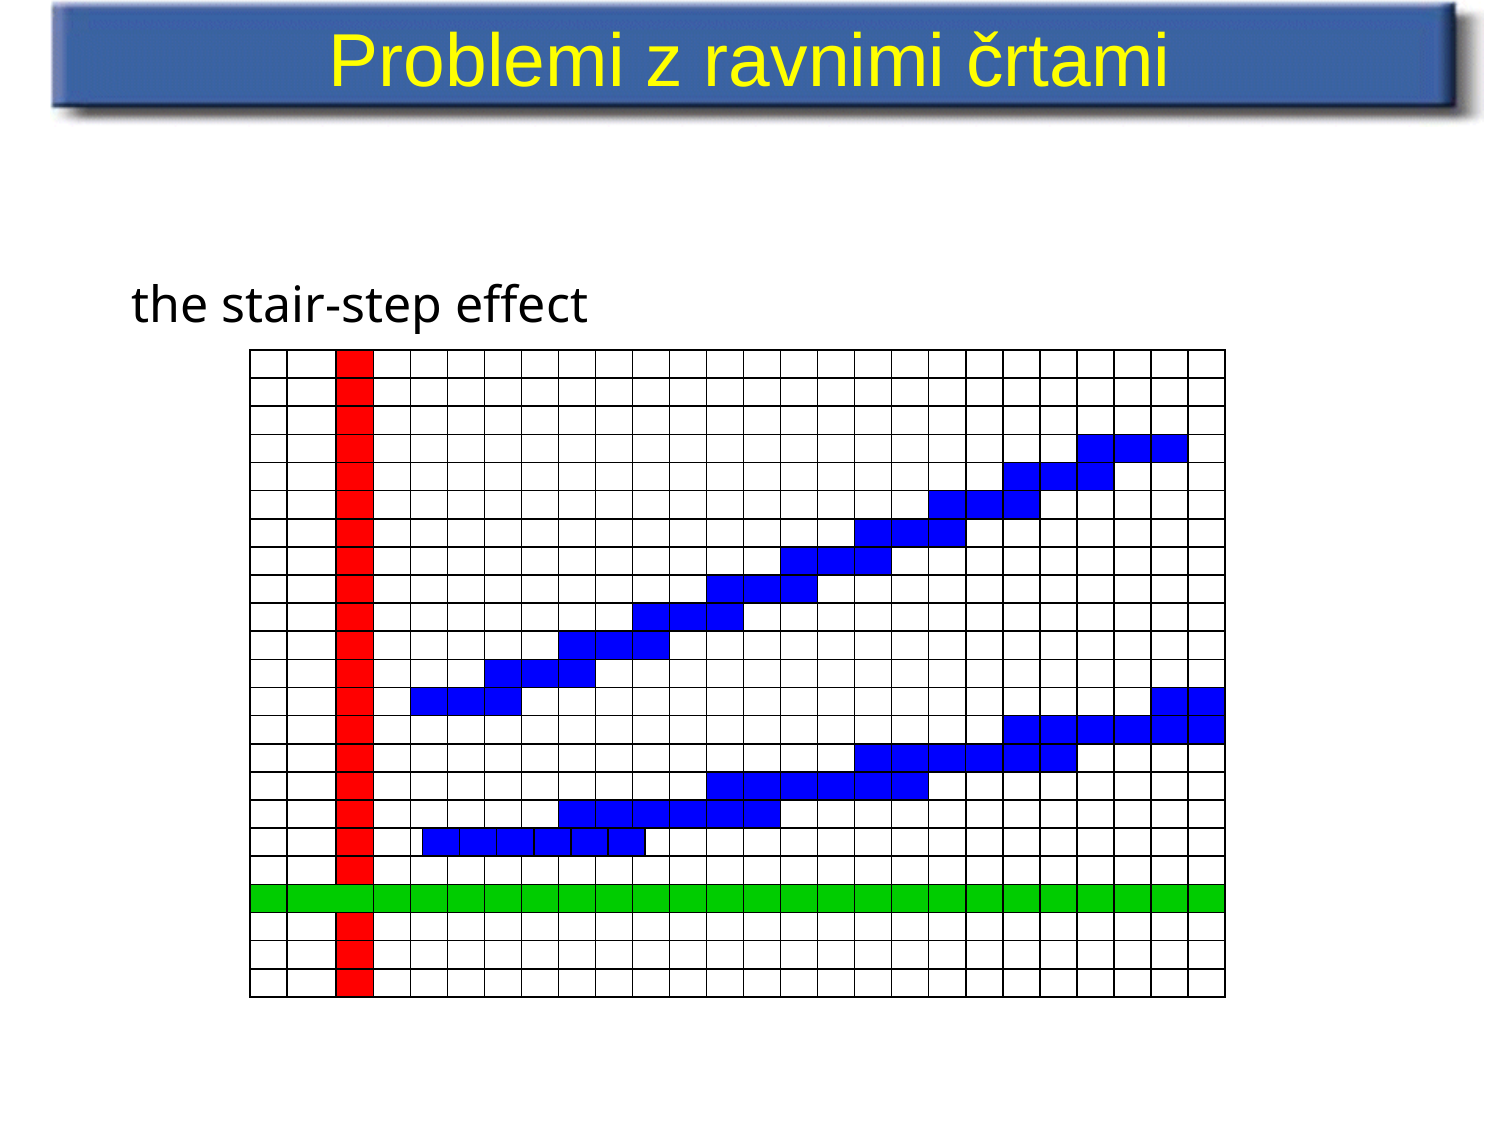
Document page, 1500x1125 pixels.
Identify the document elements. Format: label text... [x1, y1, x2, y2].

text_box [781, 884, 817, 912]
text_box the stair-step effect [116, 271, 1450, 342]
text_box [374, 884, 410, 912]
picture [50, 0, 1484, 127]
text_box [411, 884, 447, 912]
text_box [1189, 884, 1224, 912]
text_box [1152, 884, 1187, 912]
text_box [288, 857, 373, 912]
text_box [336, 801, 373, 827]
text_box [336, 548, 373, 574]
text_box [522, 884, 558, 912]
text_box [892, 884, 928, 912]
text_box [336, 604, 373, 630]
text_box [1004, 884, 1039, 912]
text_box [251, 884, 286, 912]
text_box [855, 884, 891, 912]
text_box [1115, 884, 1150, 912]
text_box [559, 884, 595, 912]
text_box [336, 688, 373, 715]
text_box [707, 884, 743, 912]
text_box [336, 379, 373, 405]
text_box [336, 970, 373, 996]
text_box [1078, 884, 1113, 912]
text_box [336, 660, 373, 687]
text_box [336, 435, 373, 462]
text_box [336, 745, 373, 771]
text_box [336, 576, 373, 602]
text_box [670, 884, 706, 912]
text_box [336, 491, 373, 518]
text_box [336, 941, 373, 968]
text_box [1041, 884, 1076, 912]
text_box [929, 884, 965, 912]
text_box [485, 884, 521, 912]
text_box [422, 687, 1225, 857]
text_box [818, 884, 854, 912]
text_box [336, 351, 373, 377]
text_box [336, 407, 373, 434]
text_box [336, 632, 373, 659]
text_box [336, 520, 373, 546]
text_box [744, 884, 780, 912]
text_box [336, 829, 373, 855]
text_box [336, 716, 373, 743]
text_box [633, 884, 669, 912]
text_box [596, 884, 632, 912]
text_box [336, 463, 373, 490]
text_box [336, 913, 373, 940]
text_box [336, 773, 373, 799]
text_box [448, 884, 484, 912]
text_box [967, 884, 1002, 912]
text_box [410, 434, 1188, 716]
title Problemi z ravnimi črtami [75, 0, 1426, 110]
